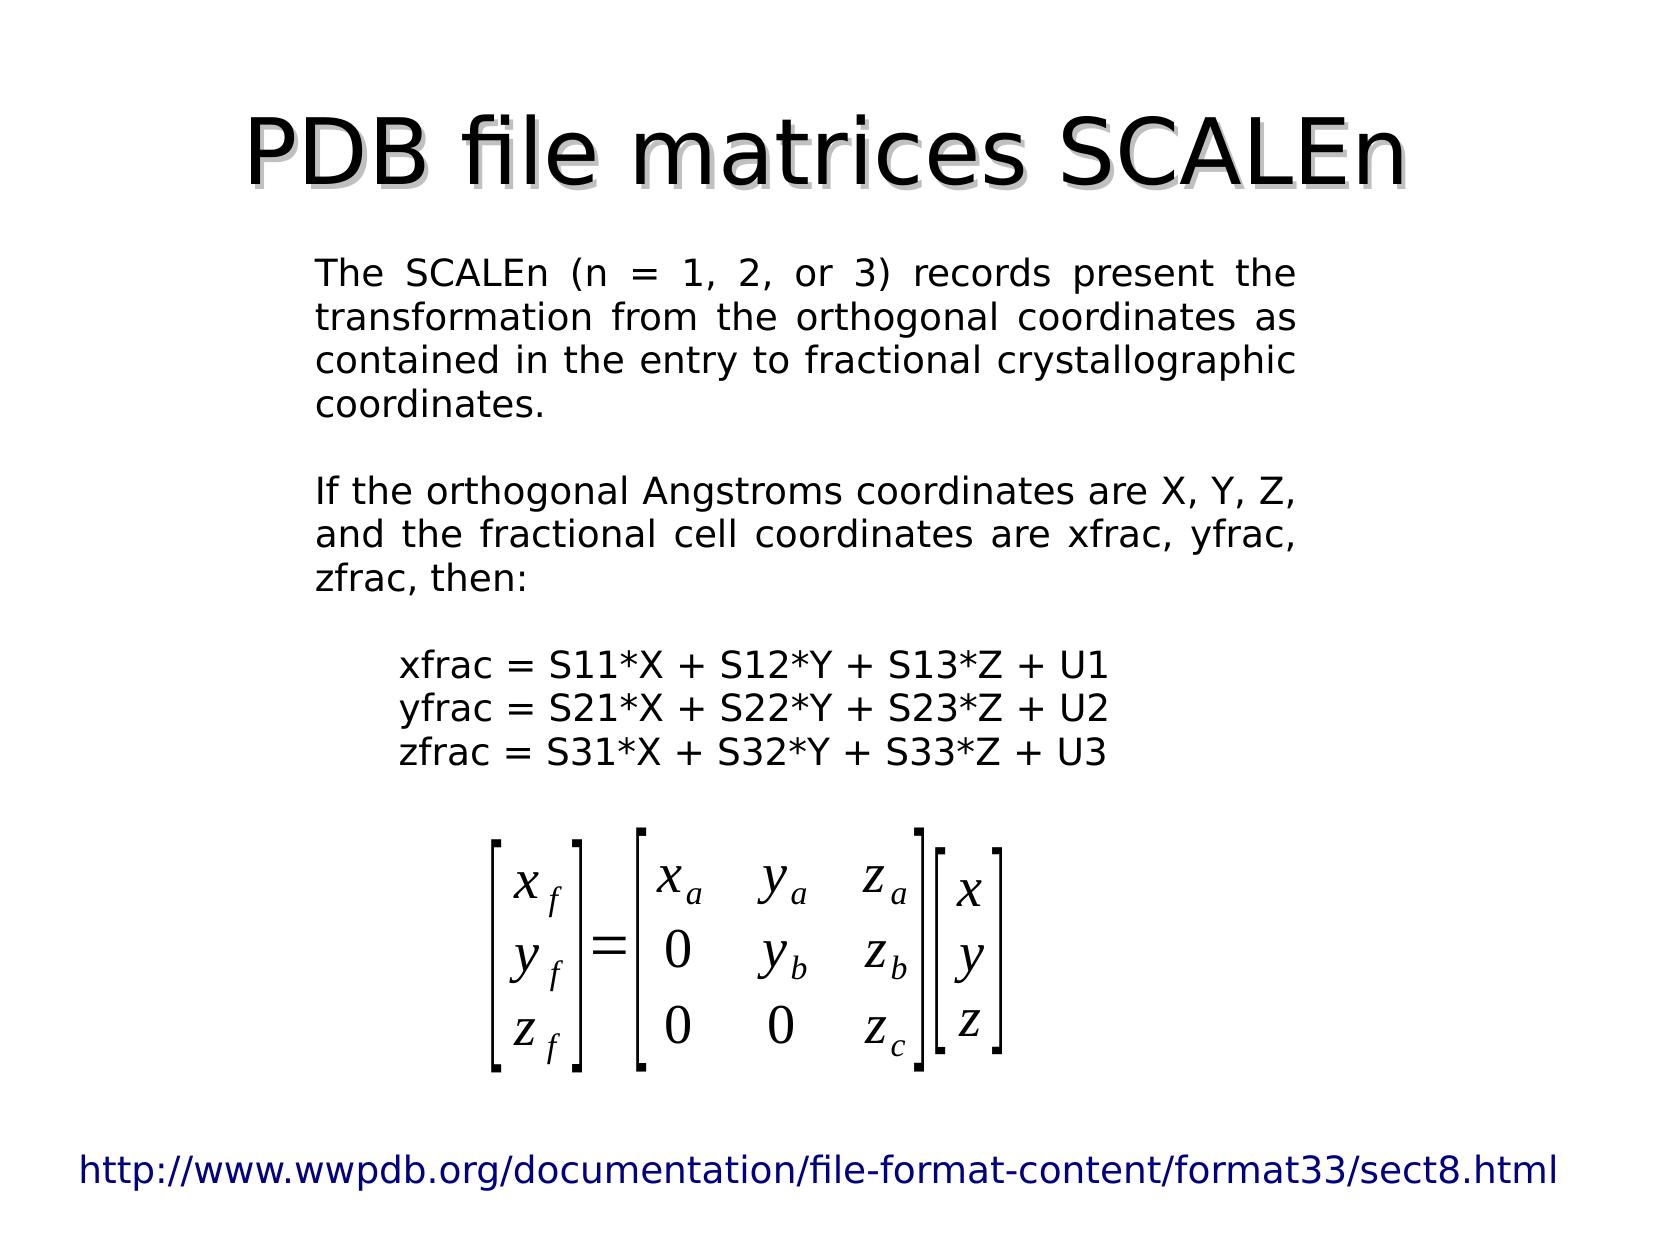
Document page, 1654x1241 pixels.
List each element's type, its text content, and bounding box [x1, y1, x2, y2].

chart [481, 825, 1013, 1076]
title PDB file matrices SCALEn [82, 56, 1571, 250]
text_box The SCALEn (n = 1, 2, or 3) records present the transformation from the orthogonal coordinates as contained in the entry to fractional crystallographic coordinates. If the orthogonal Angstroms coordinates are X, Y, Z, and the fractional cell coordinates are xfrac, yfrac, zfrac, then: xfrac = S11*X + S12*Y + S13*Z + U1 yfrac = S21*X + S22*Y + S23*Z + U2 zfrac = S31*X + S32*Y + S33*Z + U3 [300, 244, 1313, 826]
text_box http://www.wwpdb.org/documentation/file-format-content/format33/sect8.html [63, 1141, 1576, 1201]
